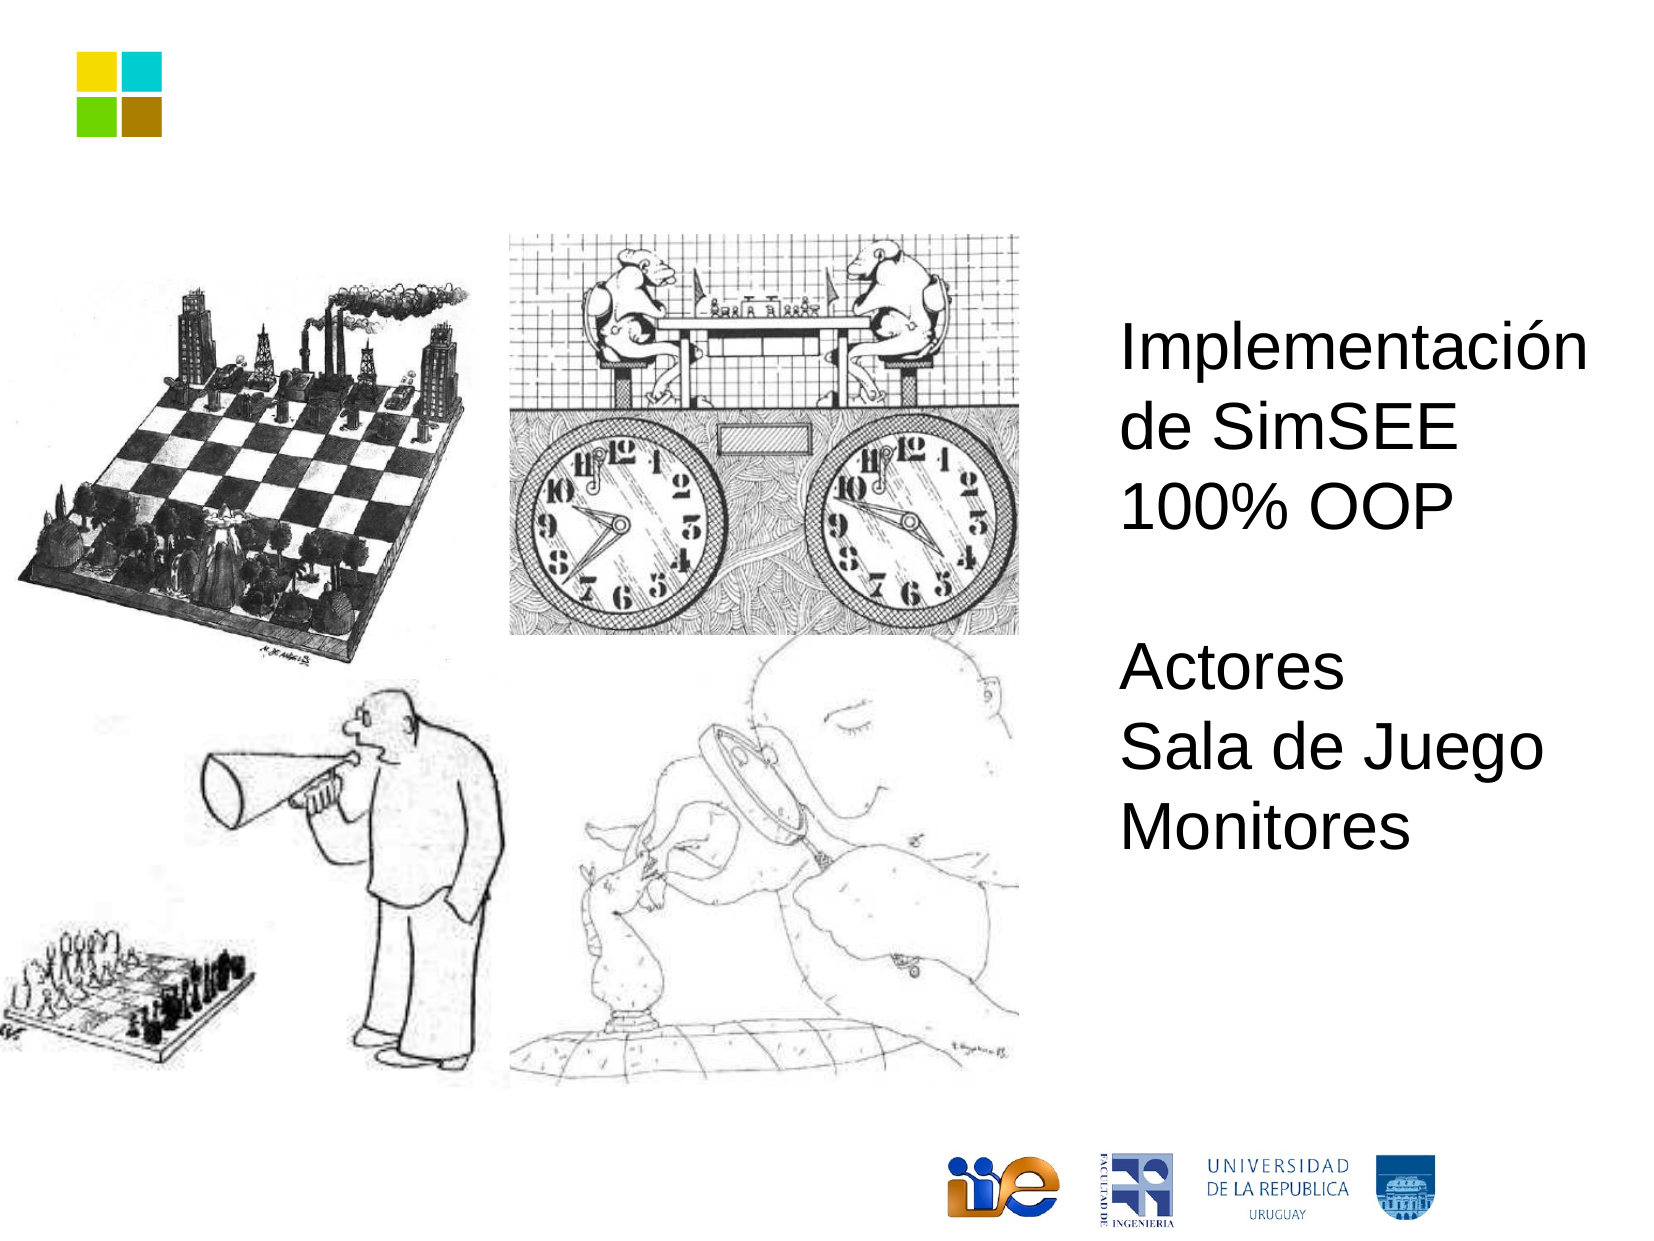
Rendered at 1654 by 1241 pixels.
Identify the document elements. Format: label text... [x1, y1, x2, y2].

picture [0, 234, 1020, 1089]
picture [932, 1151, 1441, 1230]
title Implementación de SimSEE 100% OOP Actores Sala de Juego Monitores [1069, 227, 1621, 871]
picture [74, 49, 165, 140]
